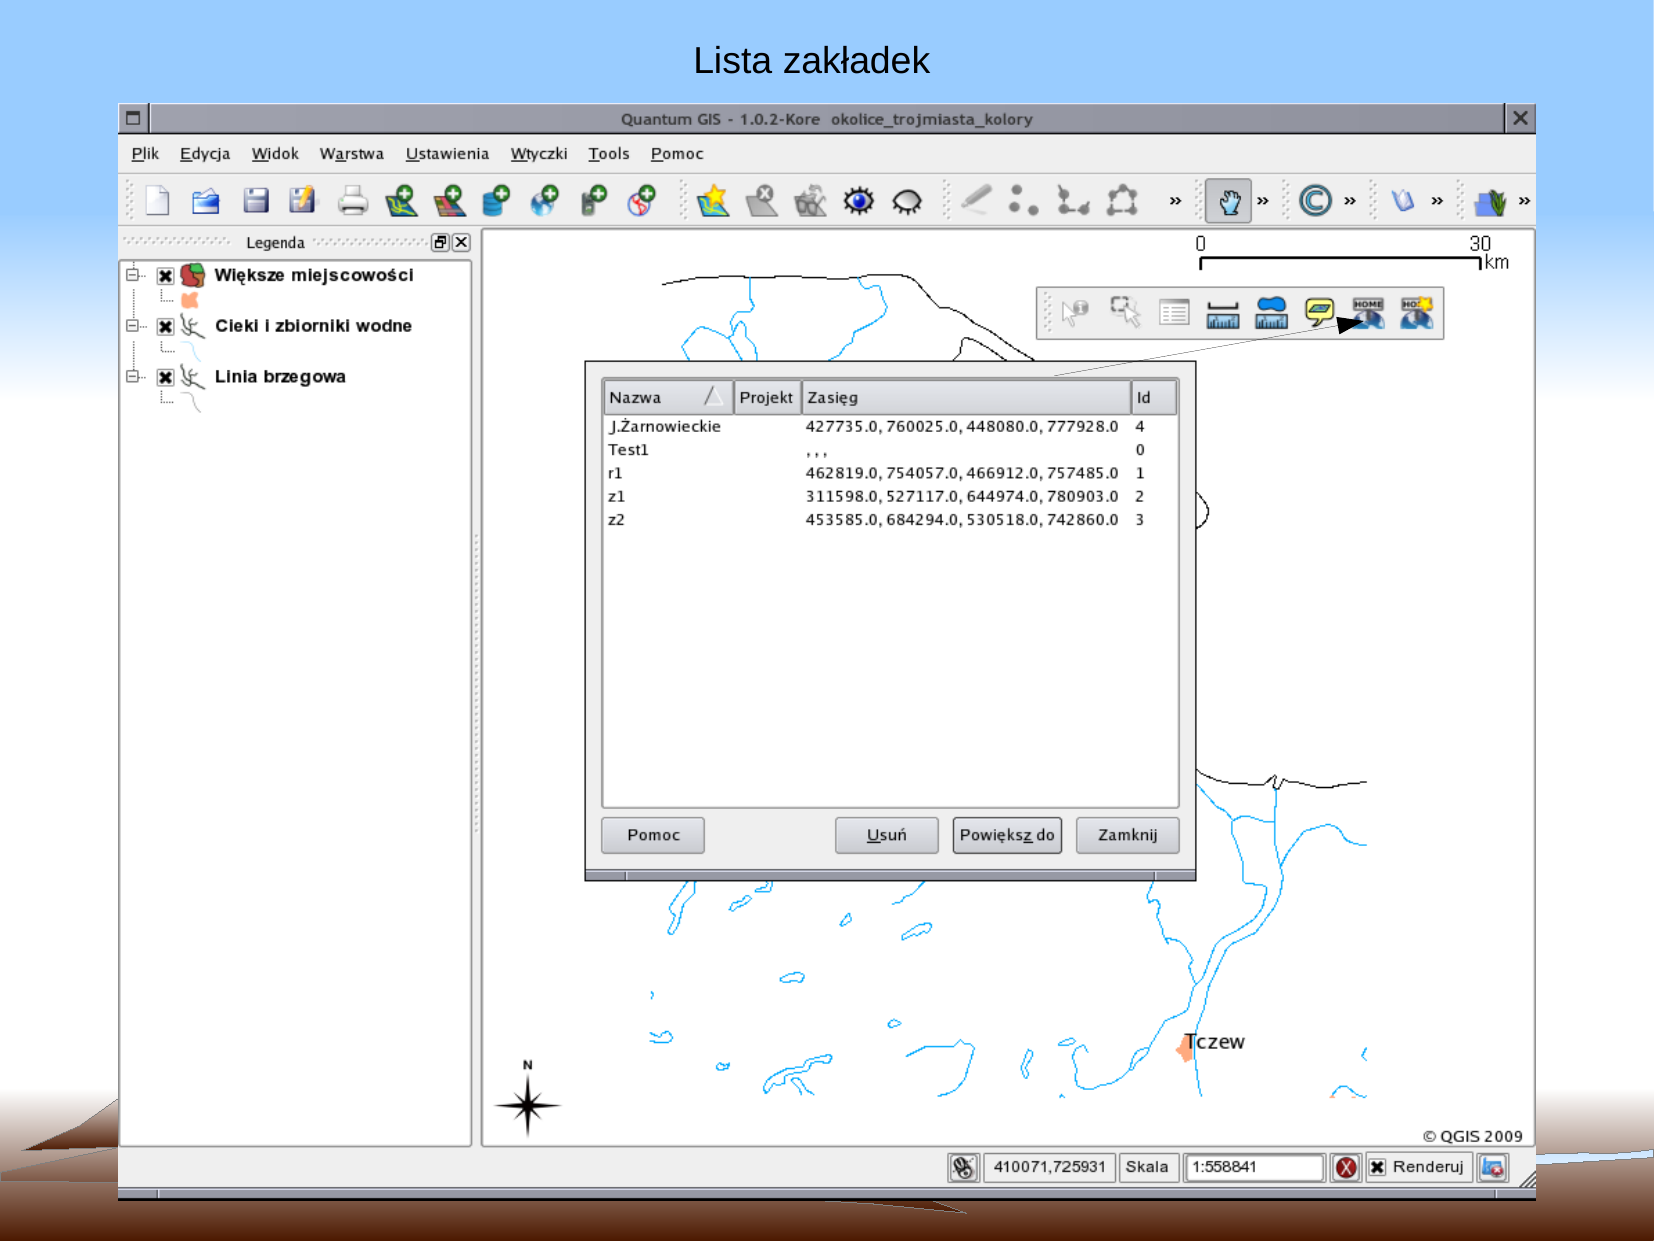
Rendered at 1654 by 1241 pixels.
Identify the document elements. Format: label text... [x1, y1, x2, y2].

picture [118, 103, 1536, 1201]
text_box Lista zakładek [678, 32, 946, 90]
